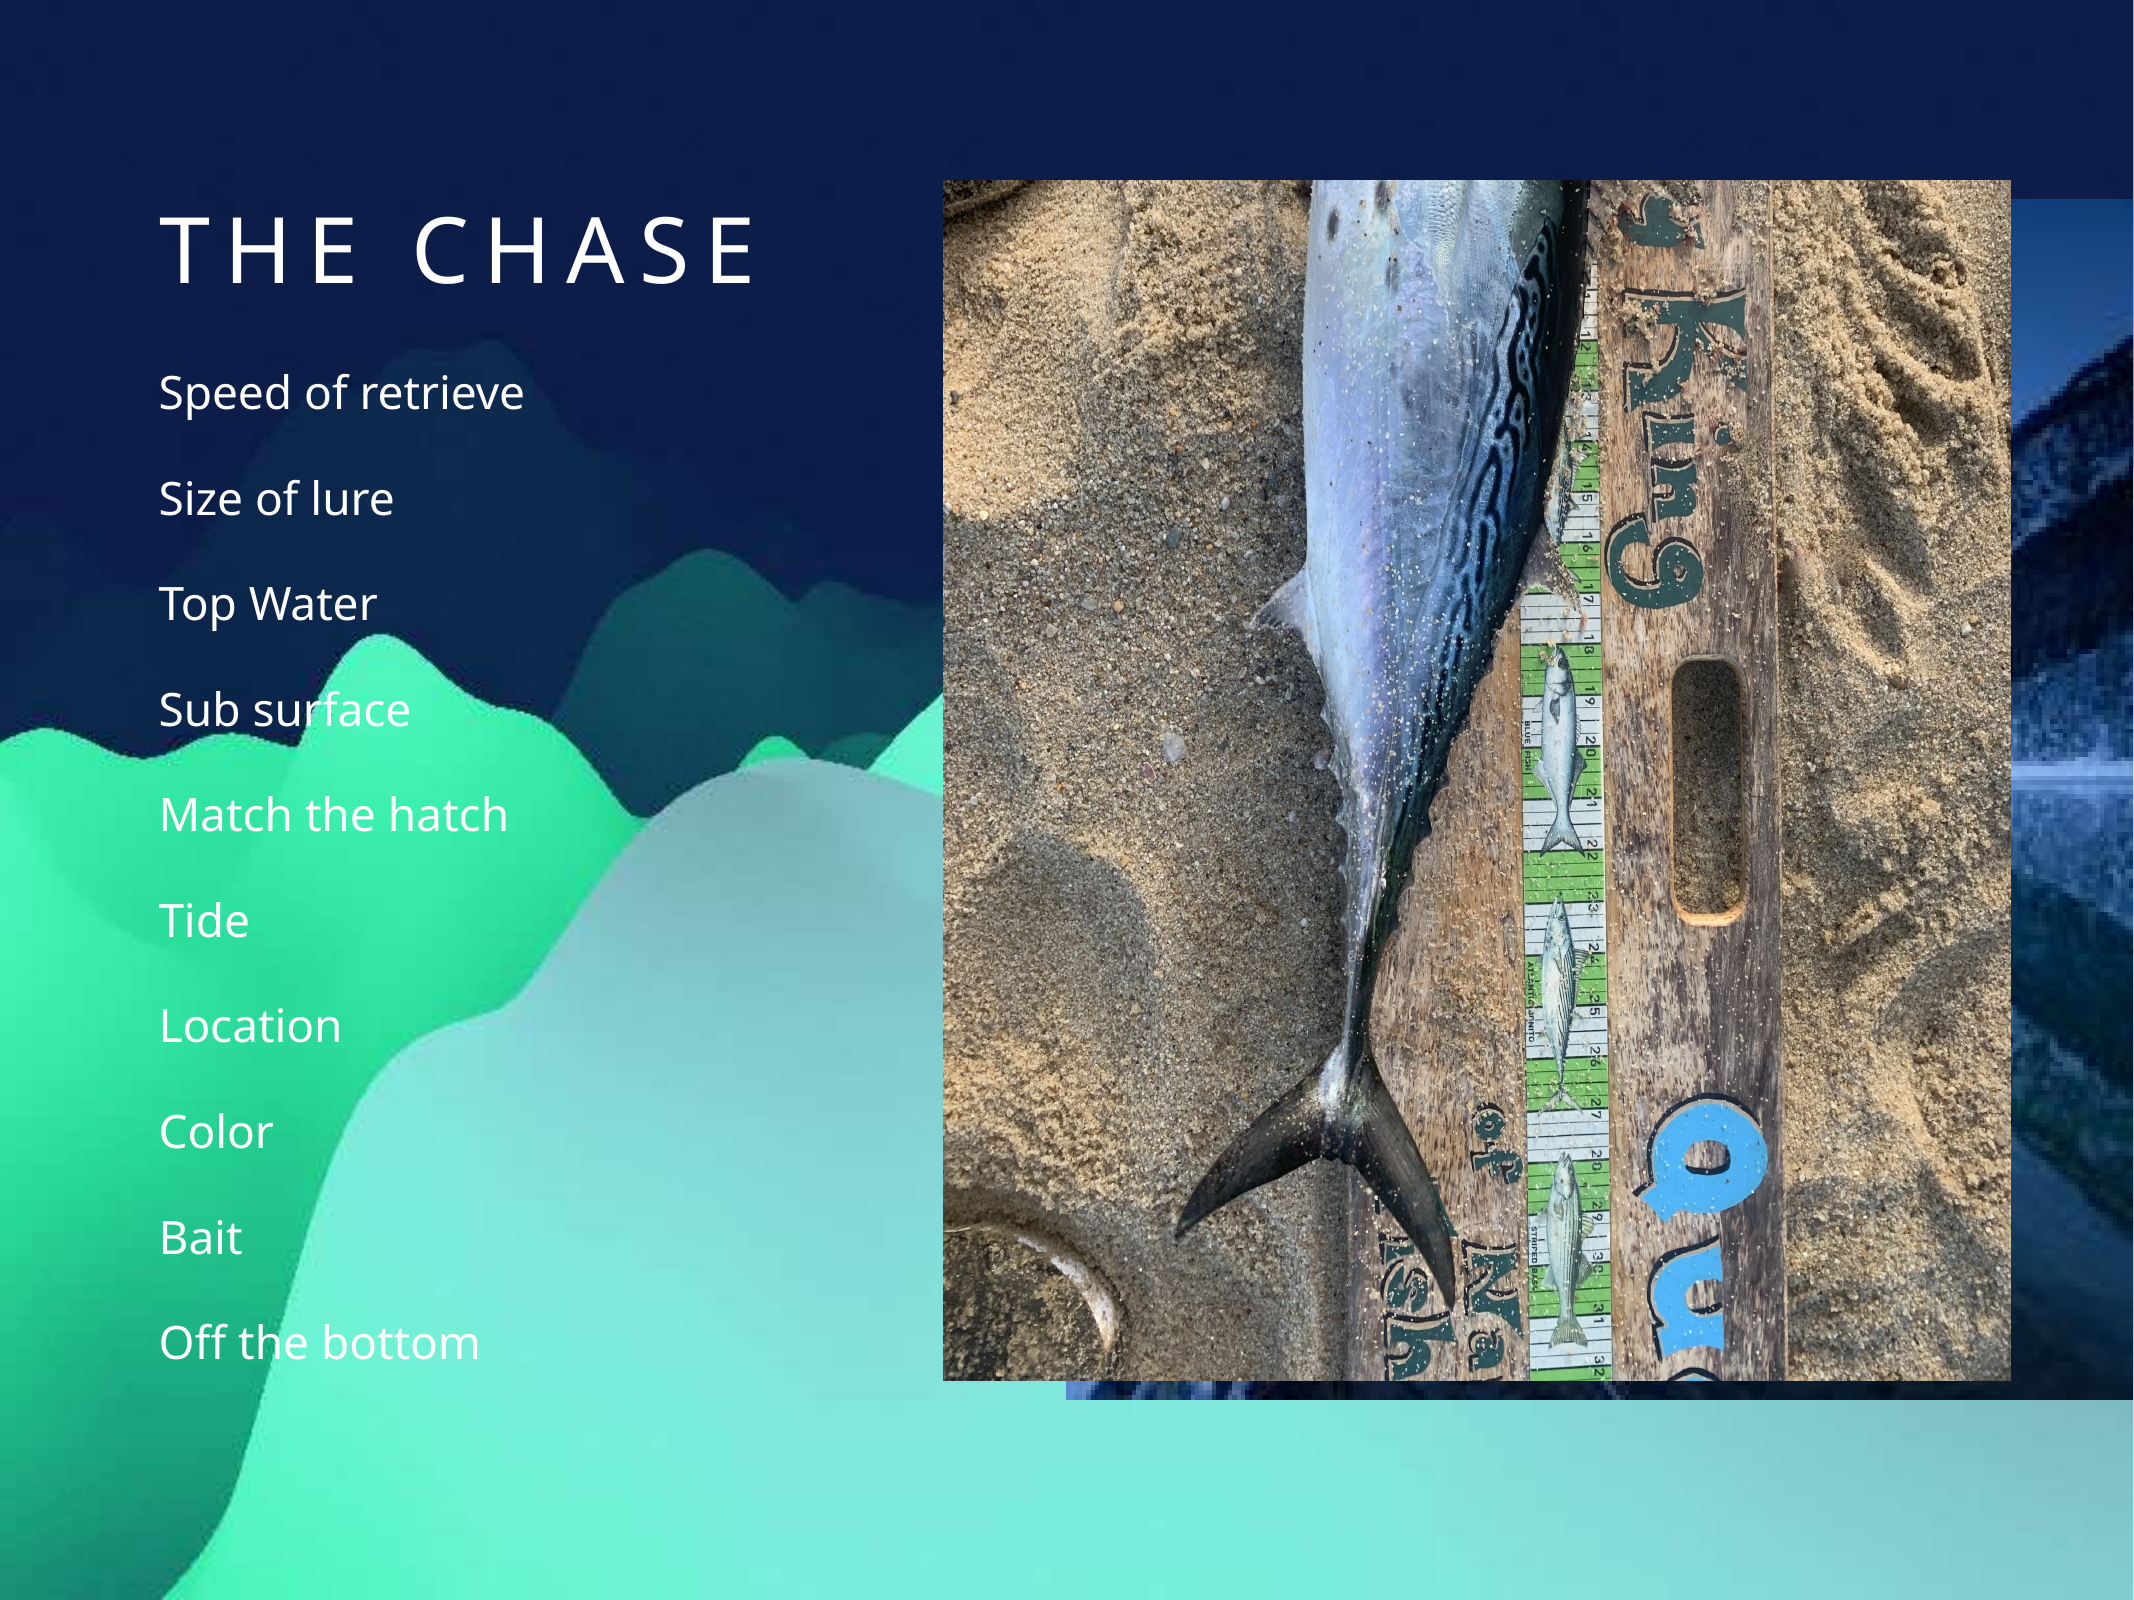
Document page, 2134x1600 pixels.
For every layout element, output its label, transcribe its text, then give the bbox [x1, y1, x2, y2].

picture [0, 0, 2134, 1600]
picture [2114, 1119, 2134, 1126]
text_box Speed of retrieve Size of lure Top Water Sub surface Match the hatch Tide Location Color Bait Off the bottom [97, 344, 948, 1390]
text_box The Chase [144, 177, 978, 344]
